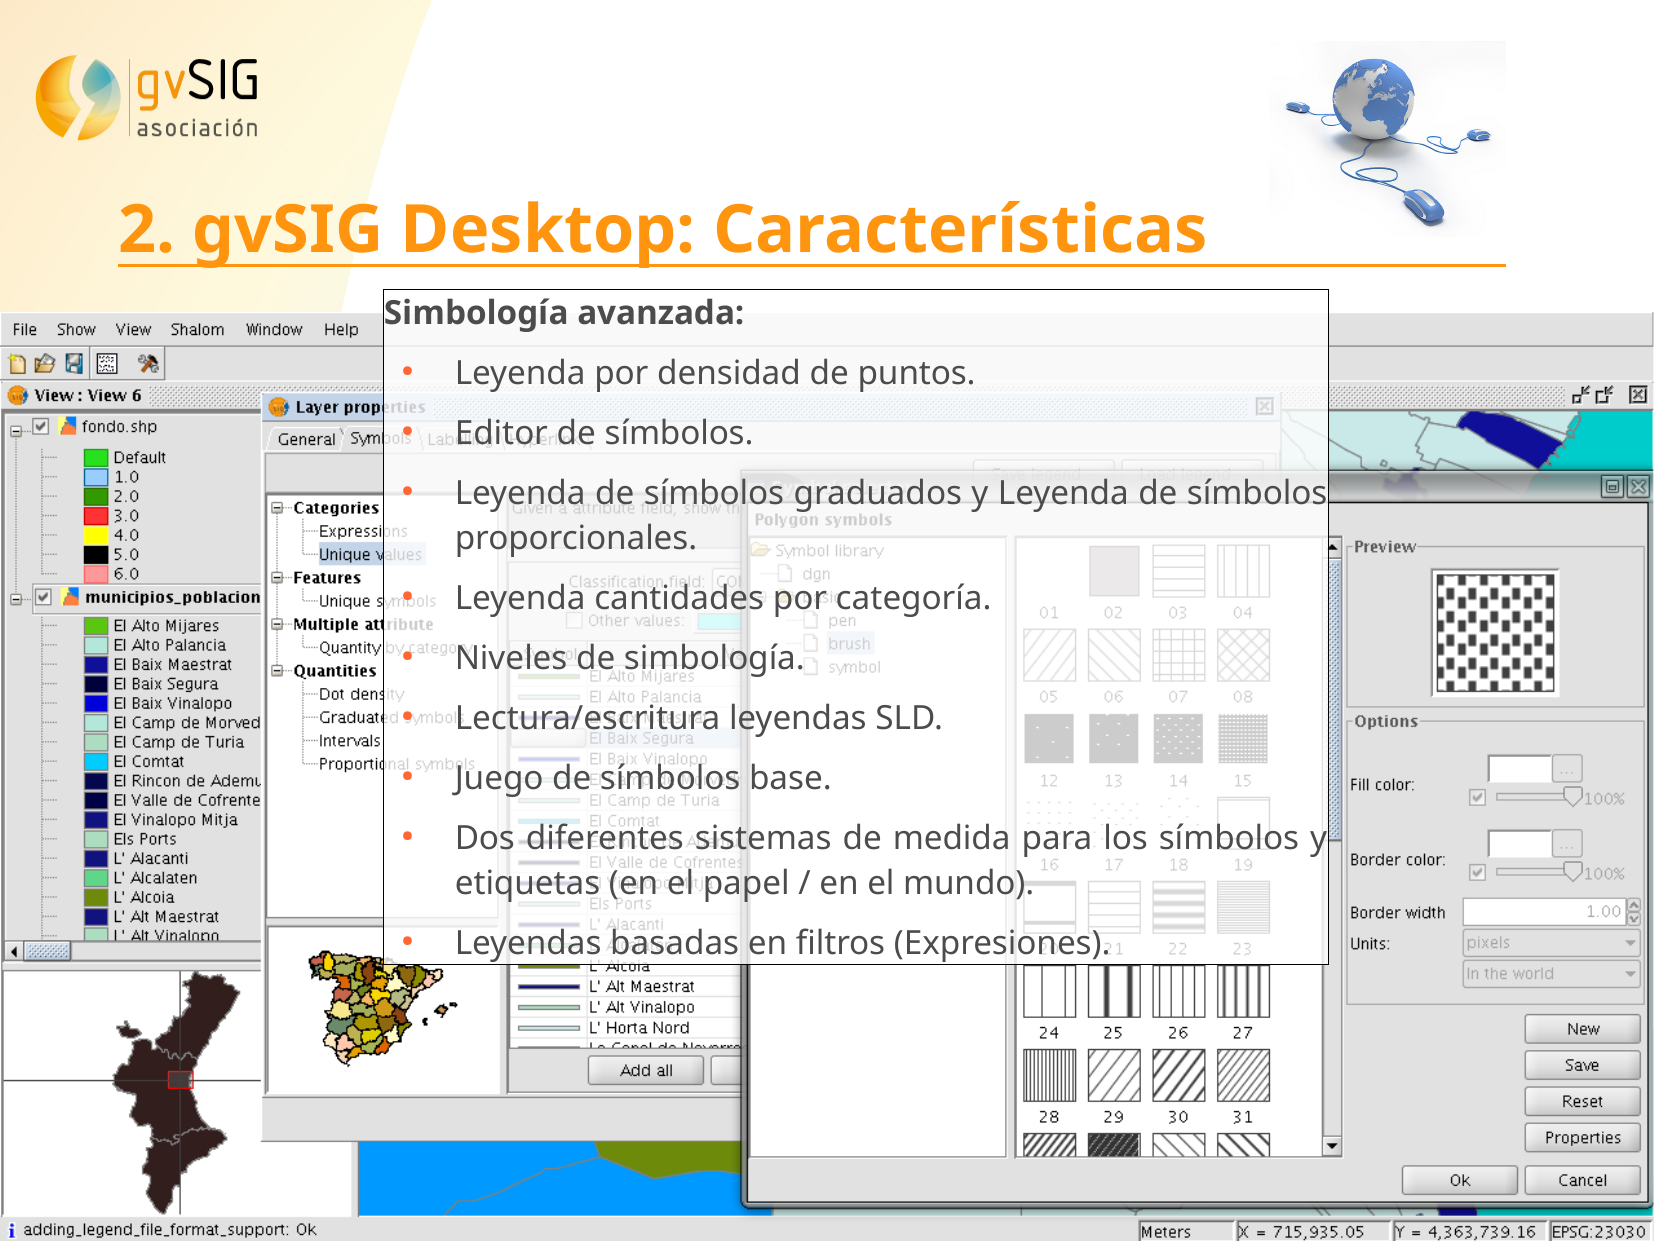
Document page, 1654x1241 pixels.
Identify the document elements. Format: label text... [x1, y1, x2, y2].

title 2. gvSIG Desktop: Características [118, 177, 1607, 276]
picture [0, 0, 1654, 1241]
list Simbología avanzada: Leyenda por densidad de puntos. Editor de símbolos. Leyenda de símbolos graduados y Leyenda de símbolos proporcionales. Leyenda cantidades por categoría. Niveles de simbología. Lectura/escritura leyendas SLD. Juego de símbolos base. Dos diferentes sistemas de medida para los símbolos y etiquetas (en el papel / en el mundo). Leyendas basadas en filtros (Expresiones). [383, 289, 1329, 884]
